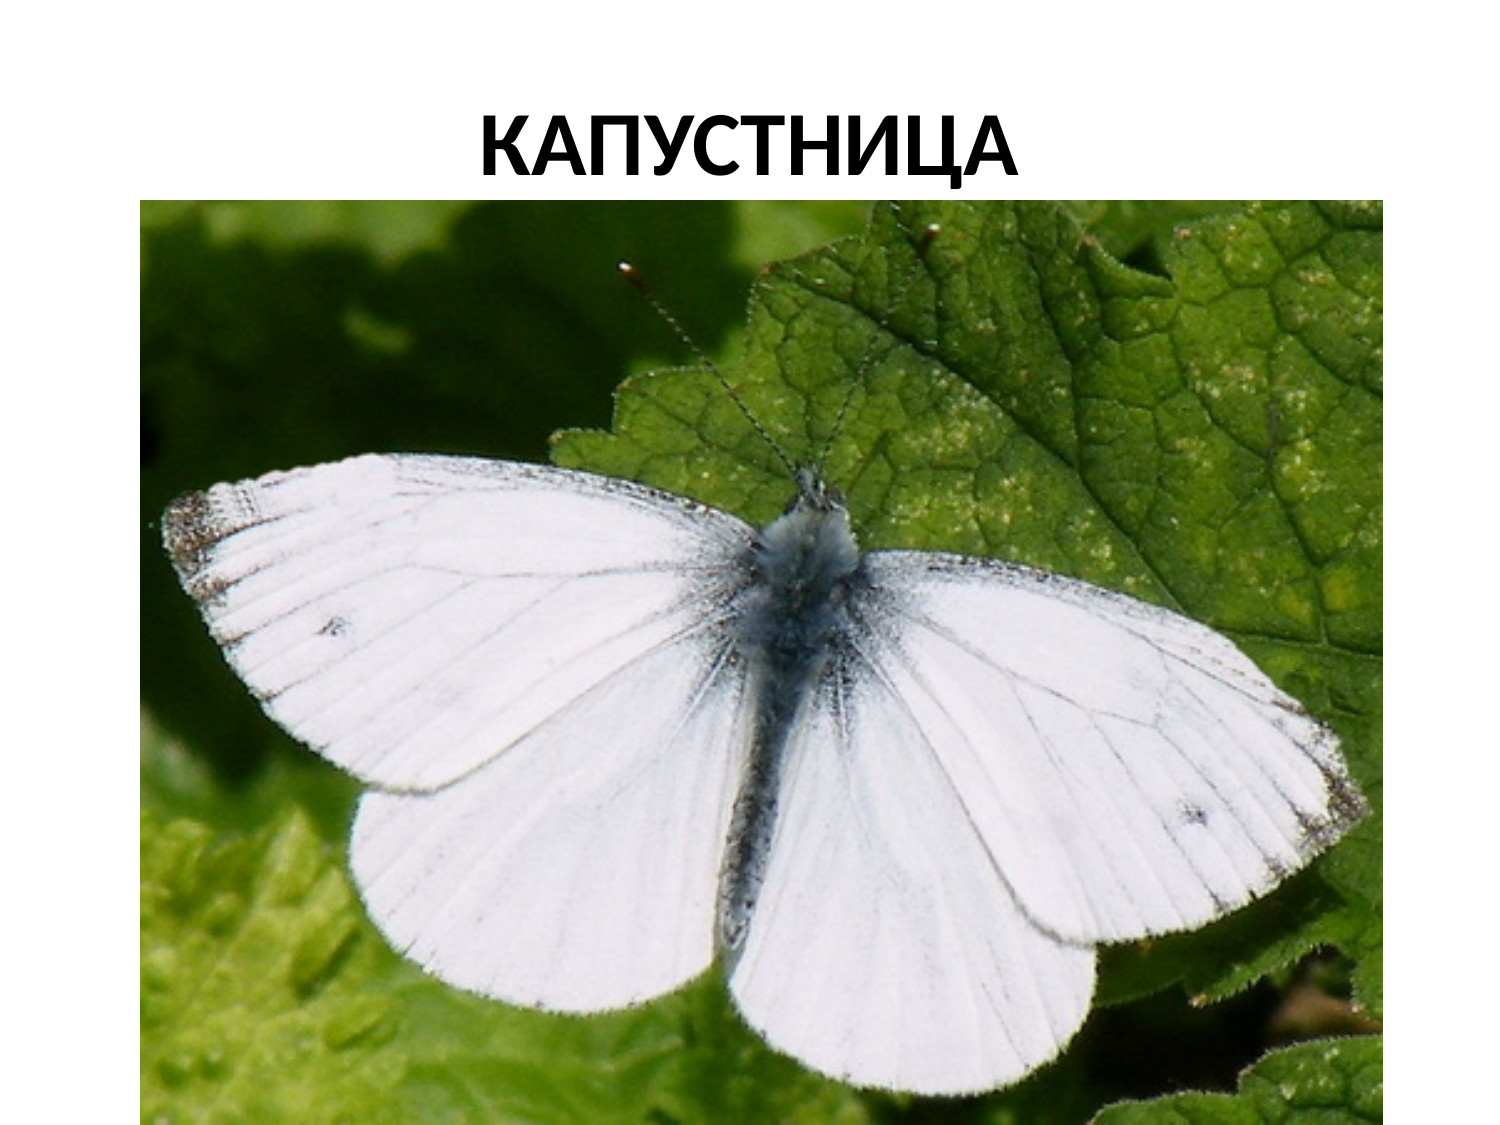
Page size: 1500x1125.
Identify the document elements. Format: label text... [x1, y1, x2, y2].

text_box КАПУСТНИЦА [75, 45, 1426, 233]
picture [140, 200, 1383, 1125]
